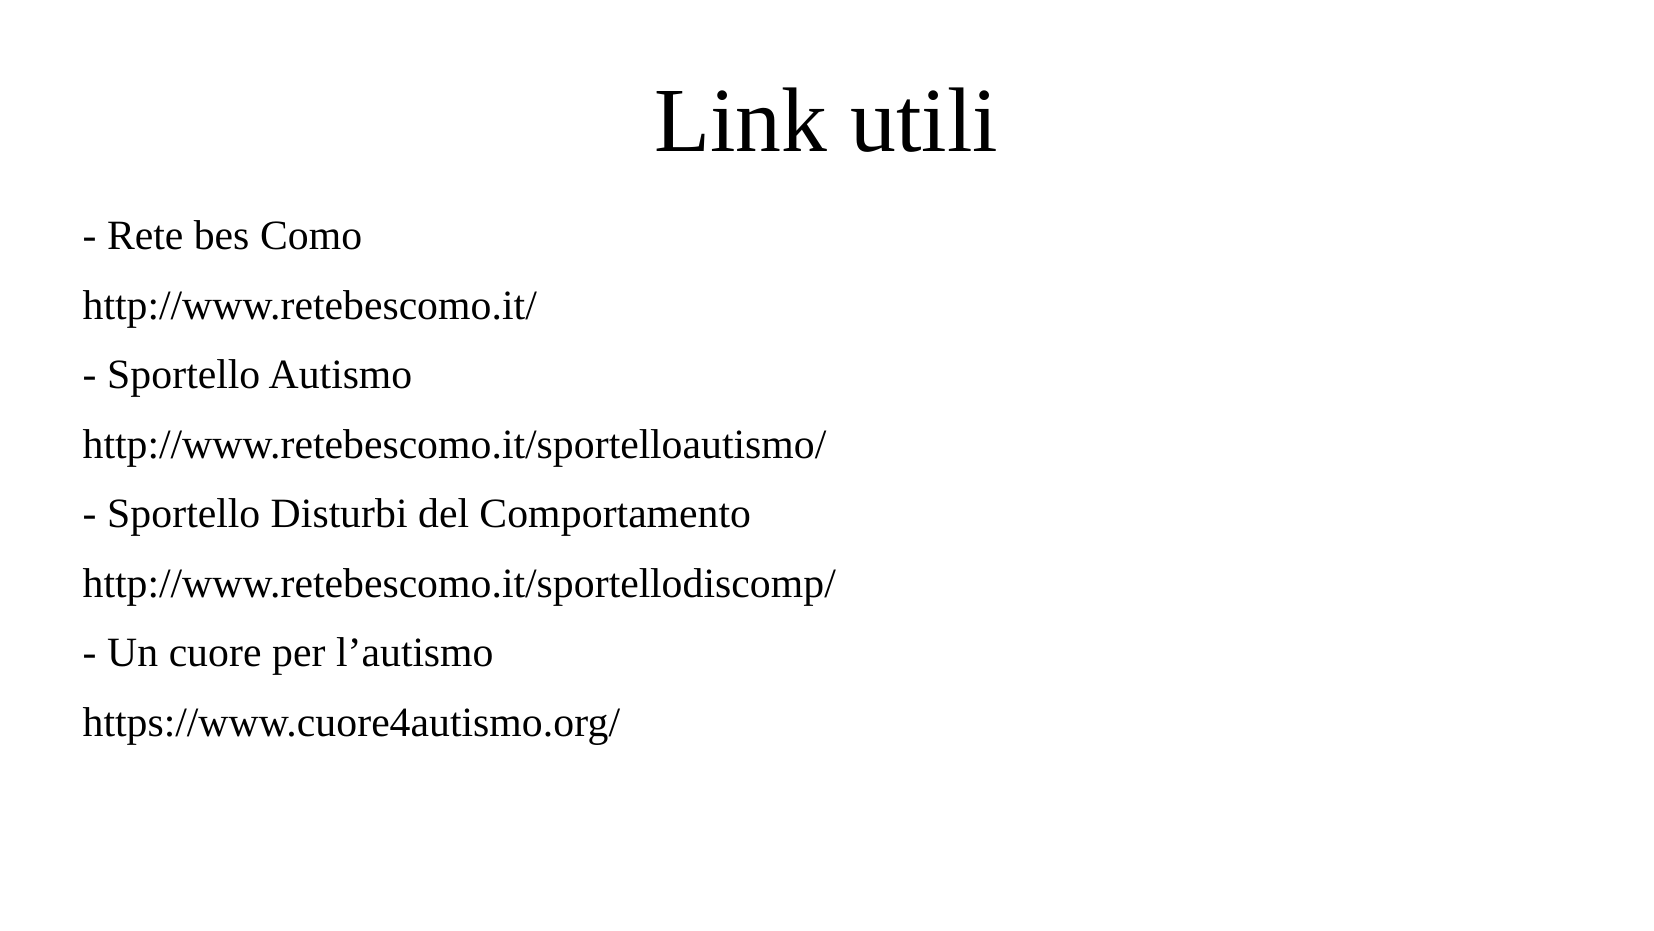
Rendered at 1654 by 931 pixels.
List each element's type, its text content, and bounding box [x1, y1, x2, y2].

list - Rete bes Como http://www.retebescomo.it/ - Sportello Autismo http://www.retebescomo.it/sportelloautismo/ - Sportello Disturbi del Comportamento http://www.retebescomo.it/sportellodiscomp/ - Un cuore per l’autismo https://www.cuore4autismo.org/ [82, 217, 1571, 758]
title Link utili [82, 37, 1571, 193]
